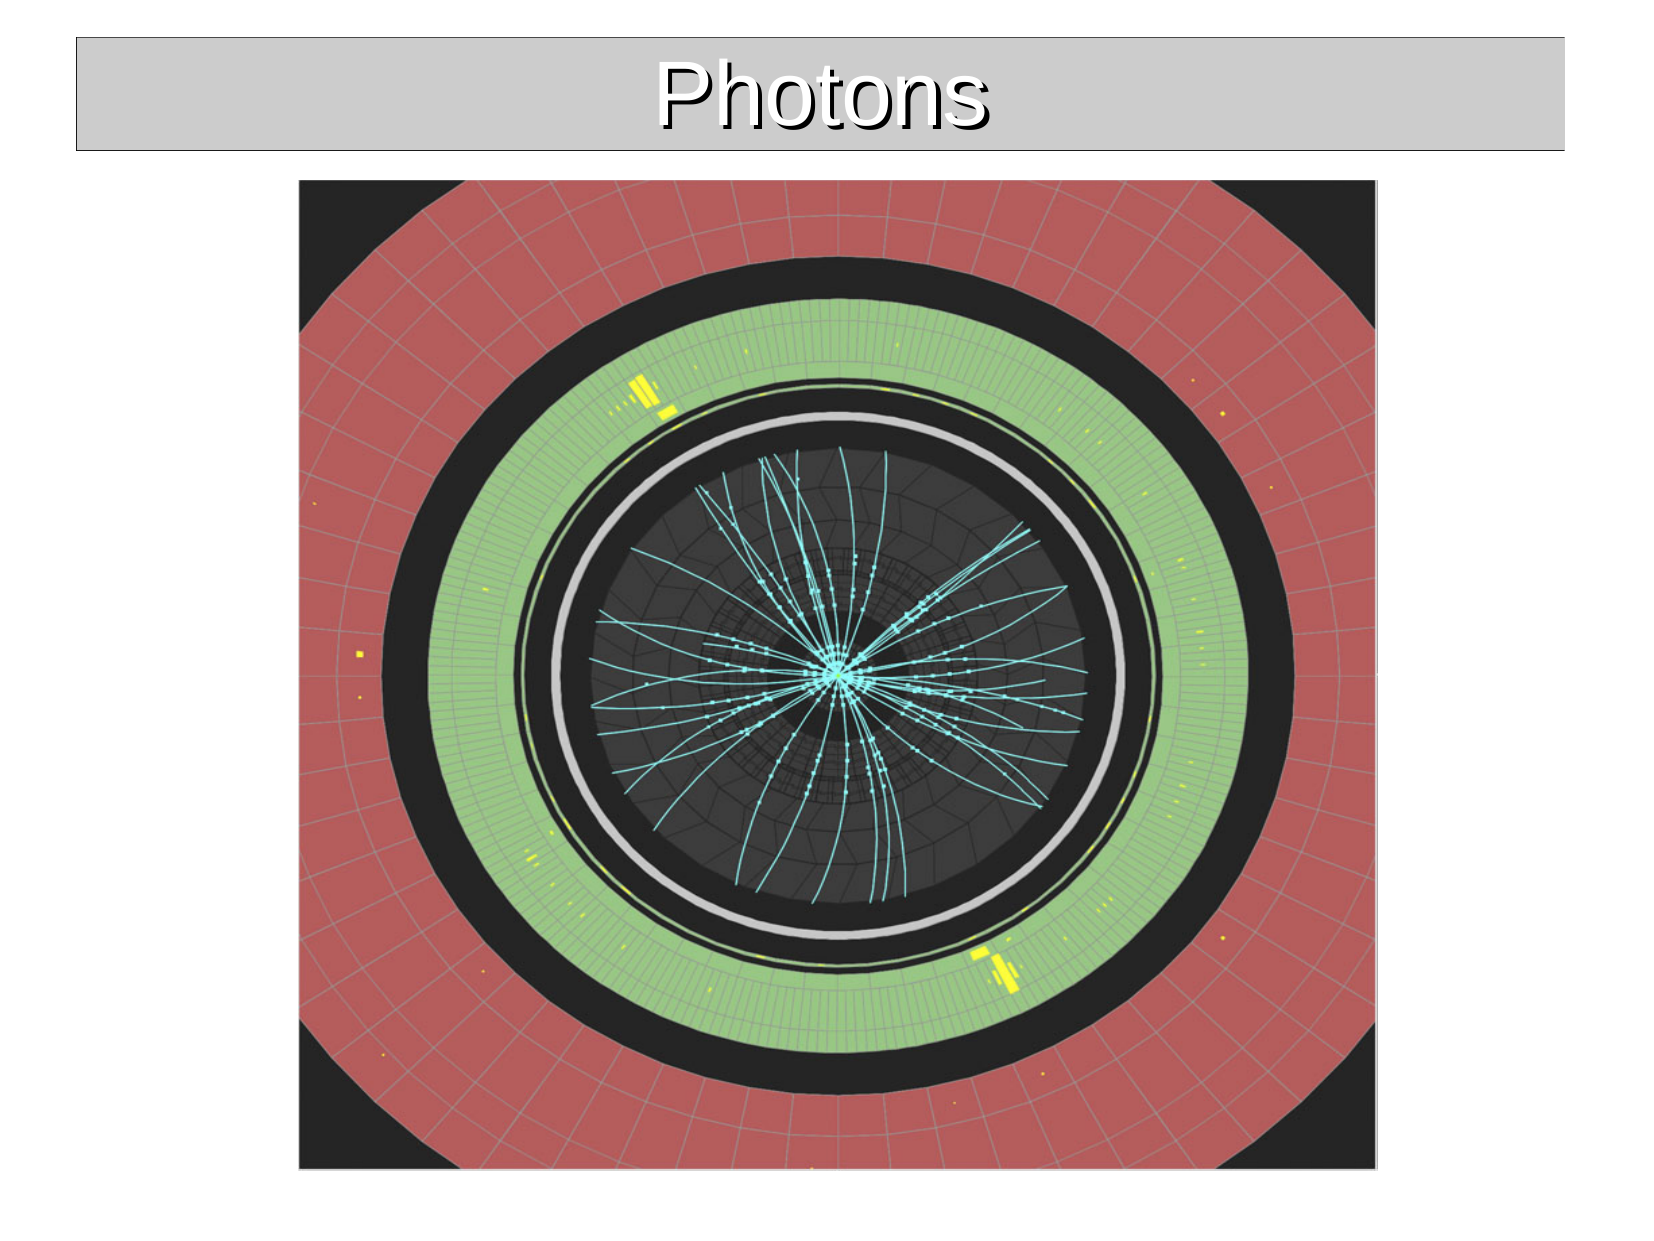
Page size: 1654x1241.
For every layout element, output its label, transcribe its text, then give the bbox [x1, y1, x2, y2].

title Photons [76, 37, 1565, 151]
picture [298, 180, 1378, 1171]
